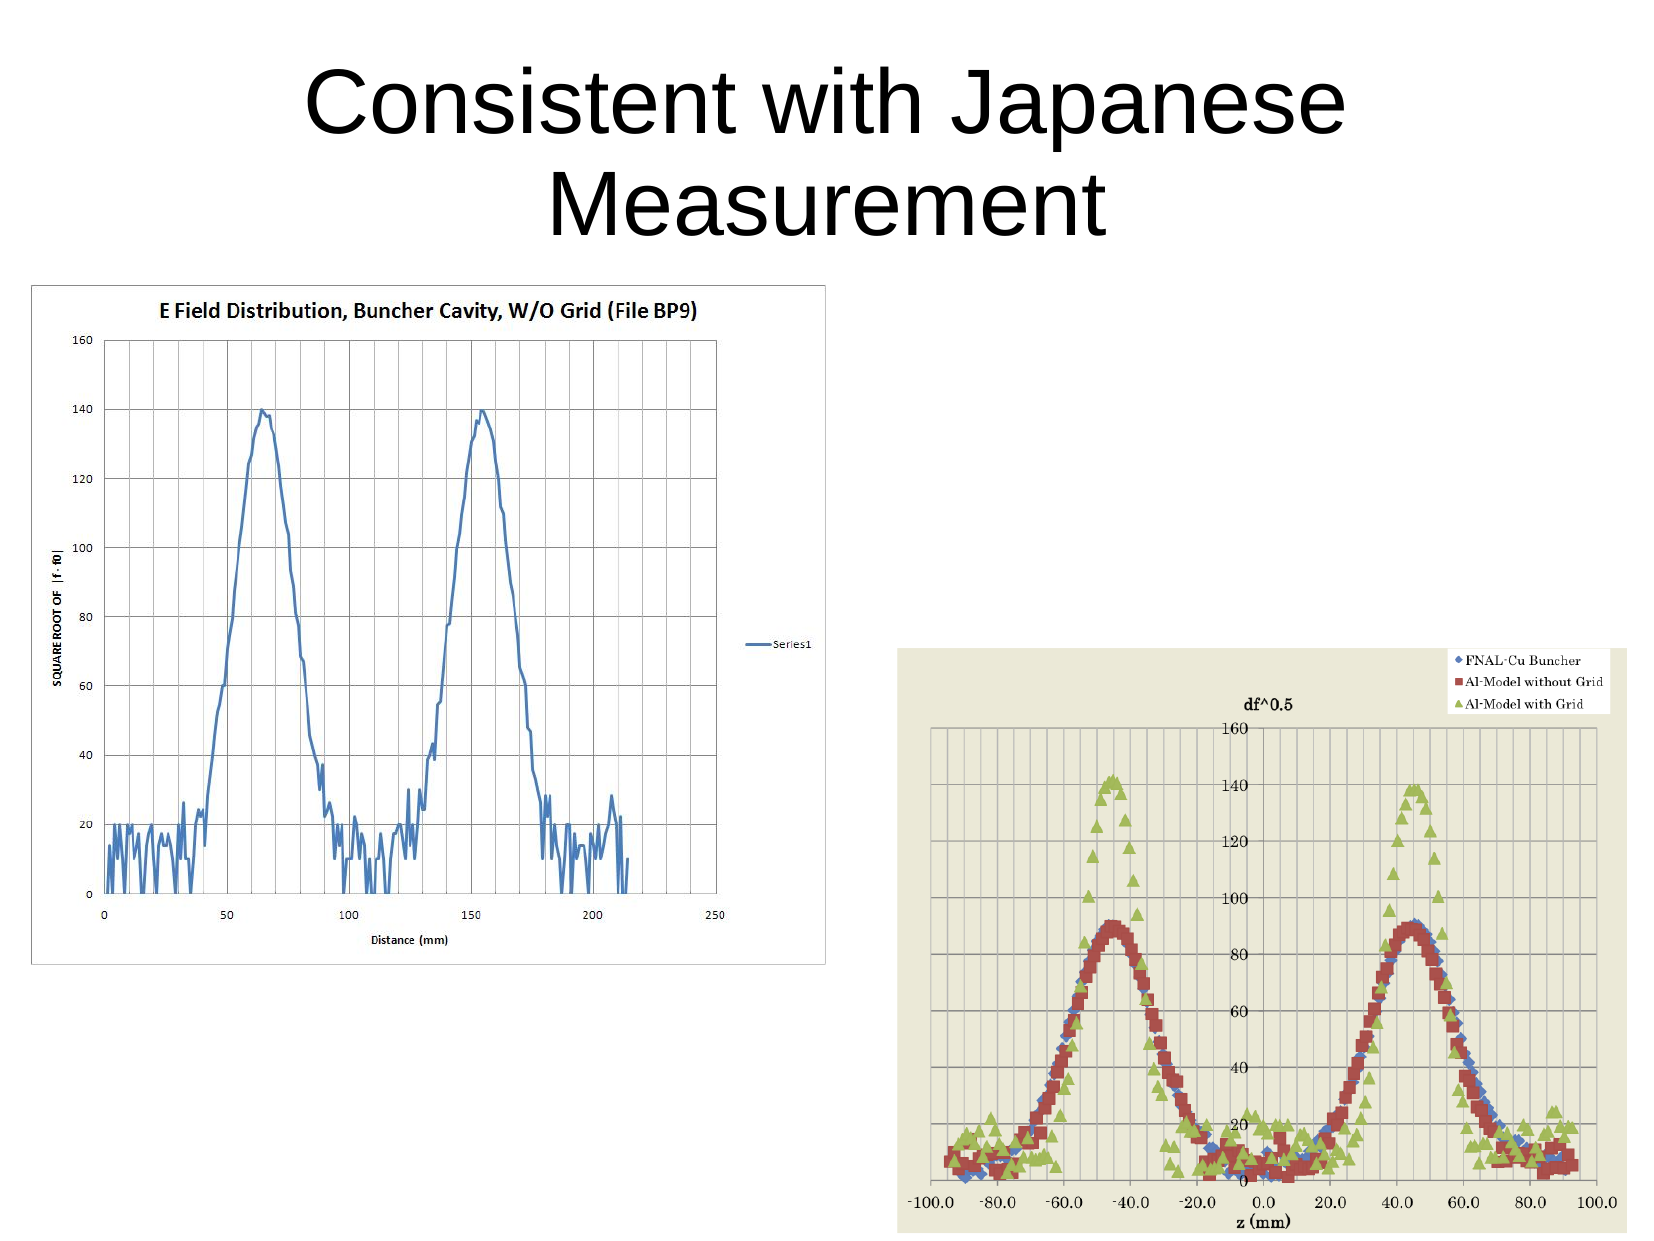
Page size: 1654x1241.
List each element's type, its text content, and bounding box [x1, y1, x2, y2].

picture [30, 284, 826, 965]
picture [892, 644, 1628, 1236]
title Consistent with Japanese Measurement [82, 49, 1571, 257]
